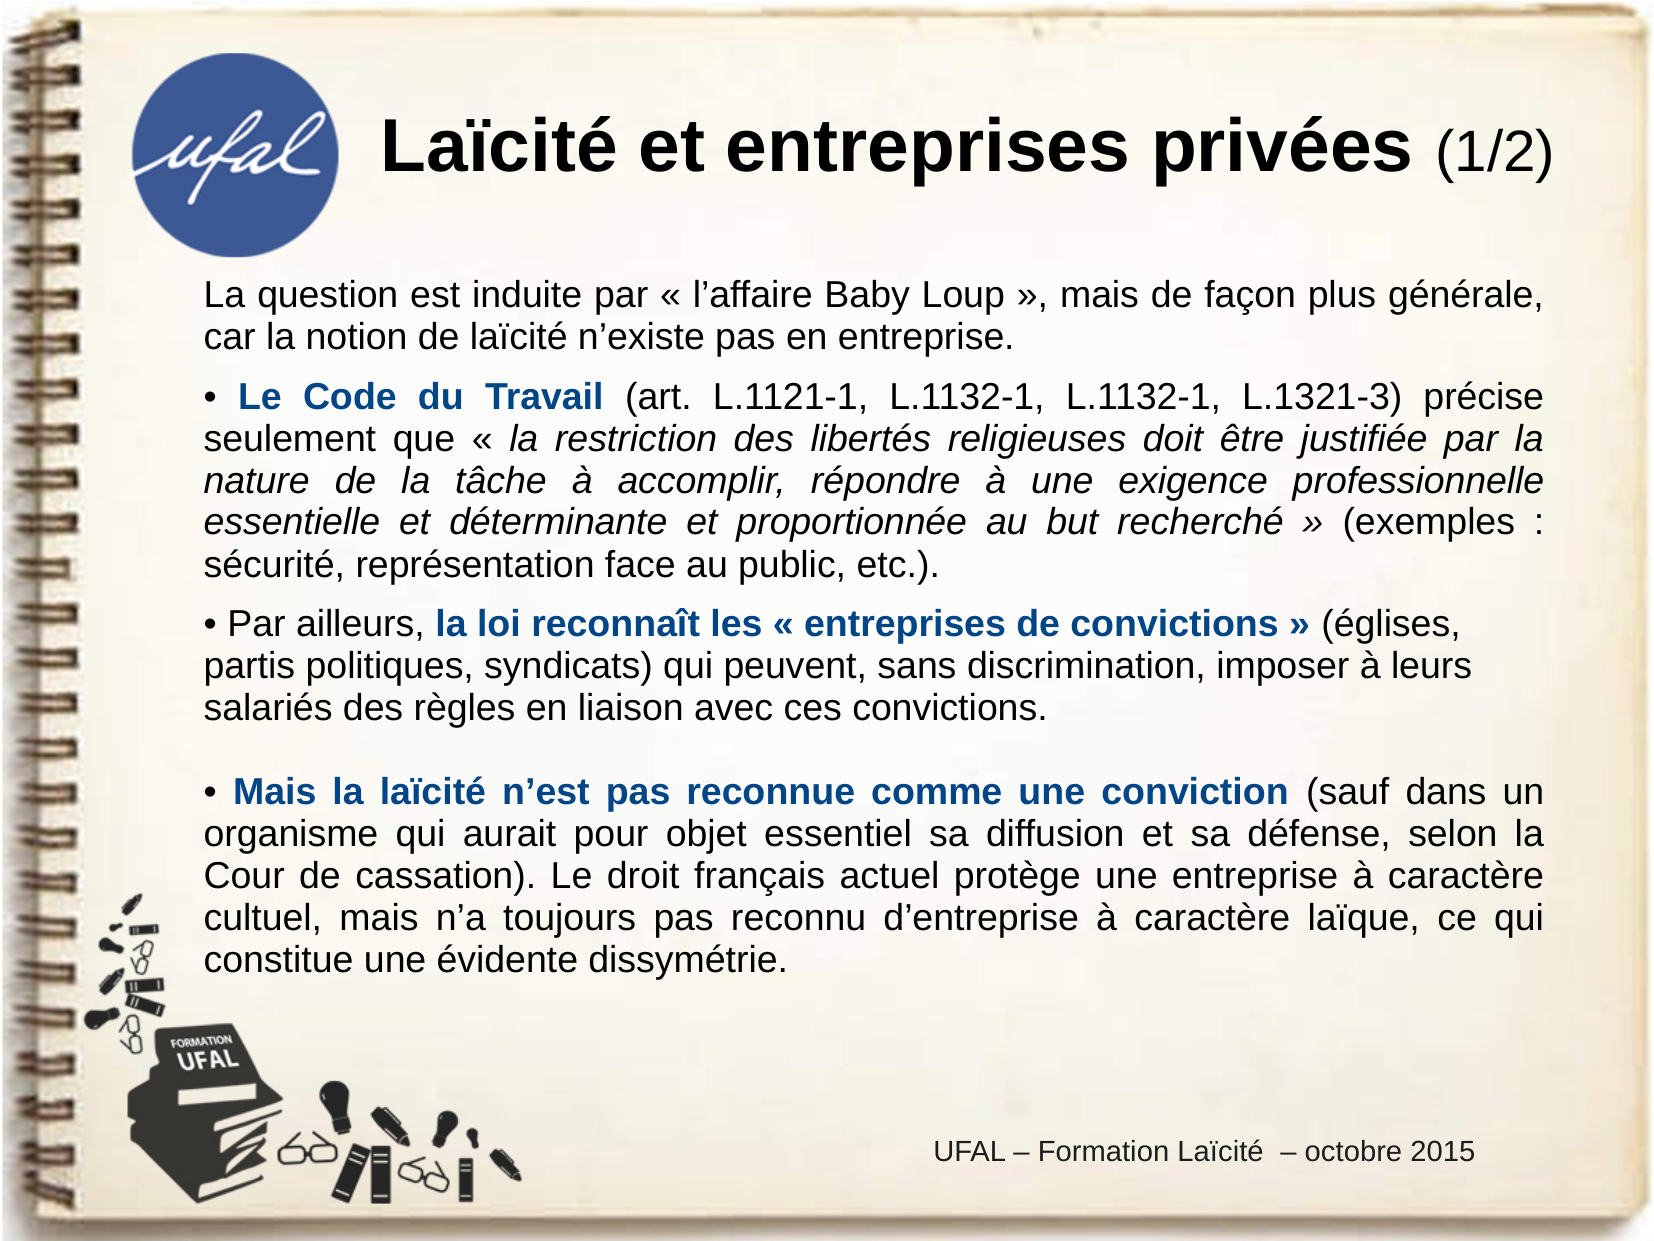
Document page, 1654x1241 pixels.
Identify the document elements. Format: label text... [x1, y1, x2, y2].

picture [0, 1, 1654, 1241]
text_box Laïcité et entreprises privées (1/2) [366, 70, 1607, 221]
text_box UFAL – Formation Laïcité – octobre 2015 [826, 1133, 1583, 1170]
text_box La question est induite par « l’affaire Baby Loup », mais de façon plus générale, car la notion de laïcité n’existe pas en entreprise. • Le Code du Travail (art. L.1121-1, L.1132-1, L.1132-1, L.1321-3) précise seulement que « la restriction des libertés religieuses doit être justifiée par la nature de la tâche à accomplir, répondre à une exigence professionnelle essentielle et déterminante et proportionnée au but recherché » (exemples : sécurité, représentation face au public, etc.). • Par ailleurs, la loi reconnaît les « entreprises de convictions » (églises, partis politiques, syndicats) qui peuvent, sans discrimination, imposer à leurs salariés des règles en liaison avec ces convictions. • Mais la laïcité n’est pas reconnue comme une conviction (sauf dans un organisme qui aurait pour objet essentiel sa diffusion et sa défense, selon la Cour de cassation). Le droit français actuel protège une entreprise à caractère cultuel, mais n’a toujours pas reconnu d’entreprise à caractère laïque, ce qui constitue une évidente dissymétrie. [188, 265, 1560, 989]
